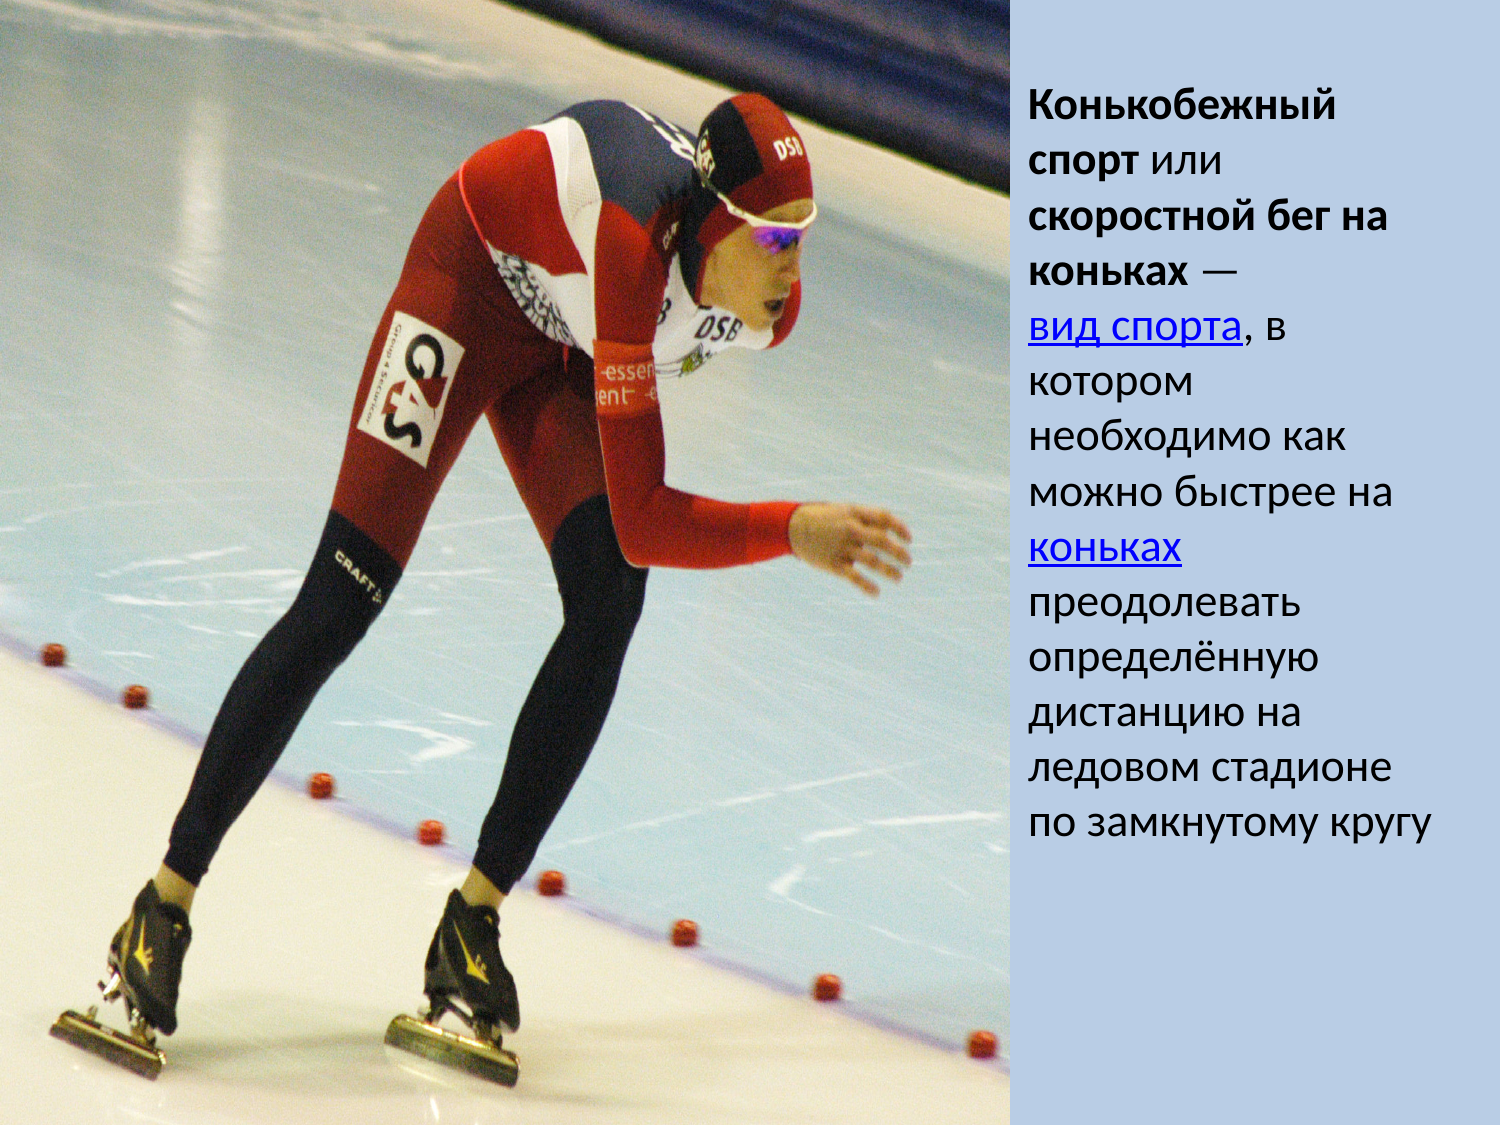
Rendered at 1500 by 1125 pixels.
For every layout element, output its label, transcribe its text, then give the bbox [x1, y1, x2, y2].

list Конькобежный спорт или скоростной бег на коньках — вид спорта, в котором необходимо как можно быстрее на коньках преодолевать определённую дистанцию на ледовом стадионе по замкнутому кругу [1010, 66, 1463, 870]
picture [0, 0, 1010, 1125]
